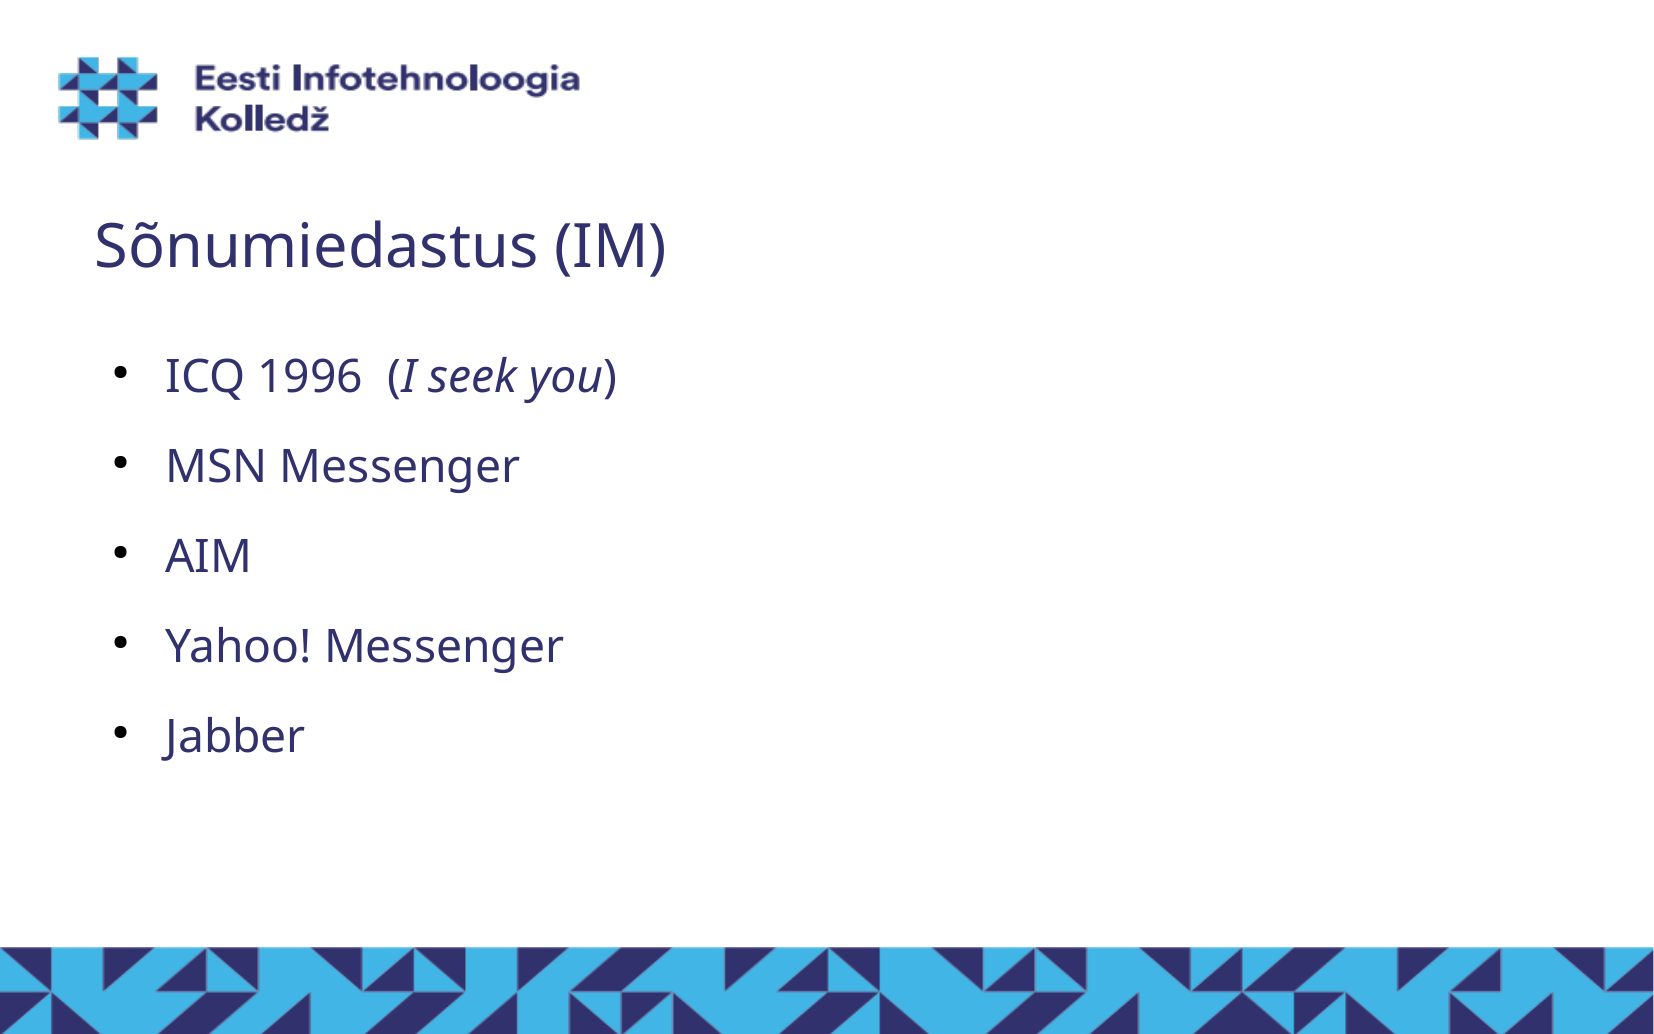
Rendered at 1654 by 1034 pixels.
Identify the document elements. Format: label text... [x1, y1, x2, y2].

title Sõnumiedastus (IM) [94, 157, 1607, 330]
list ICQ 1996 (I seek you) MSN Messenger AIM Yahoo! Messenger Jabber [94, 342, 1607, 926]
